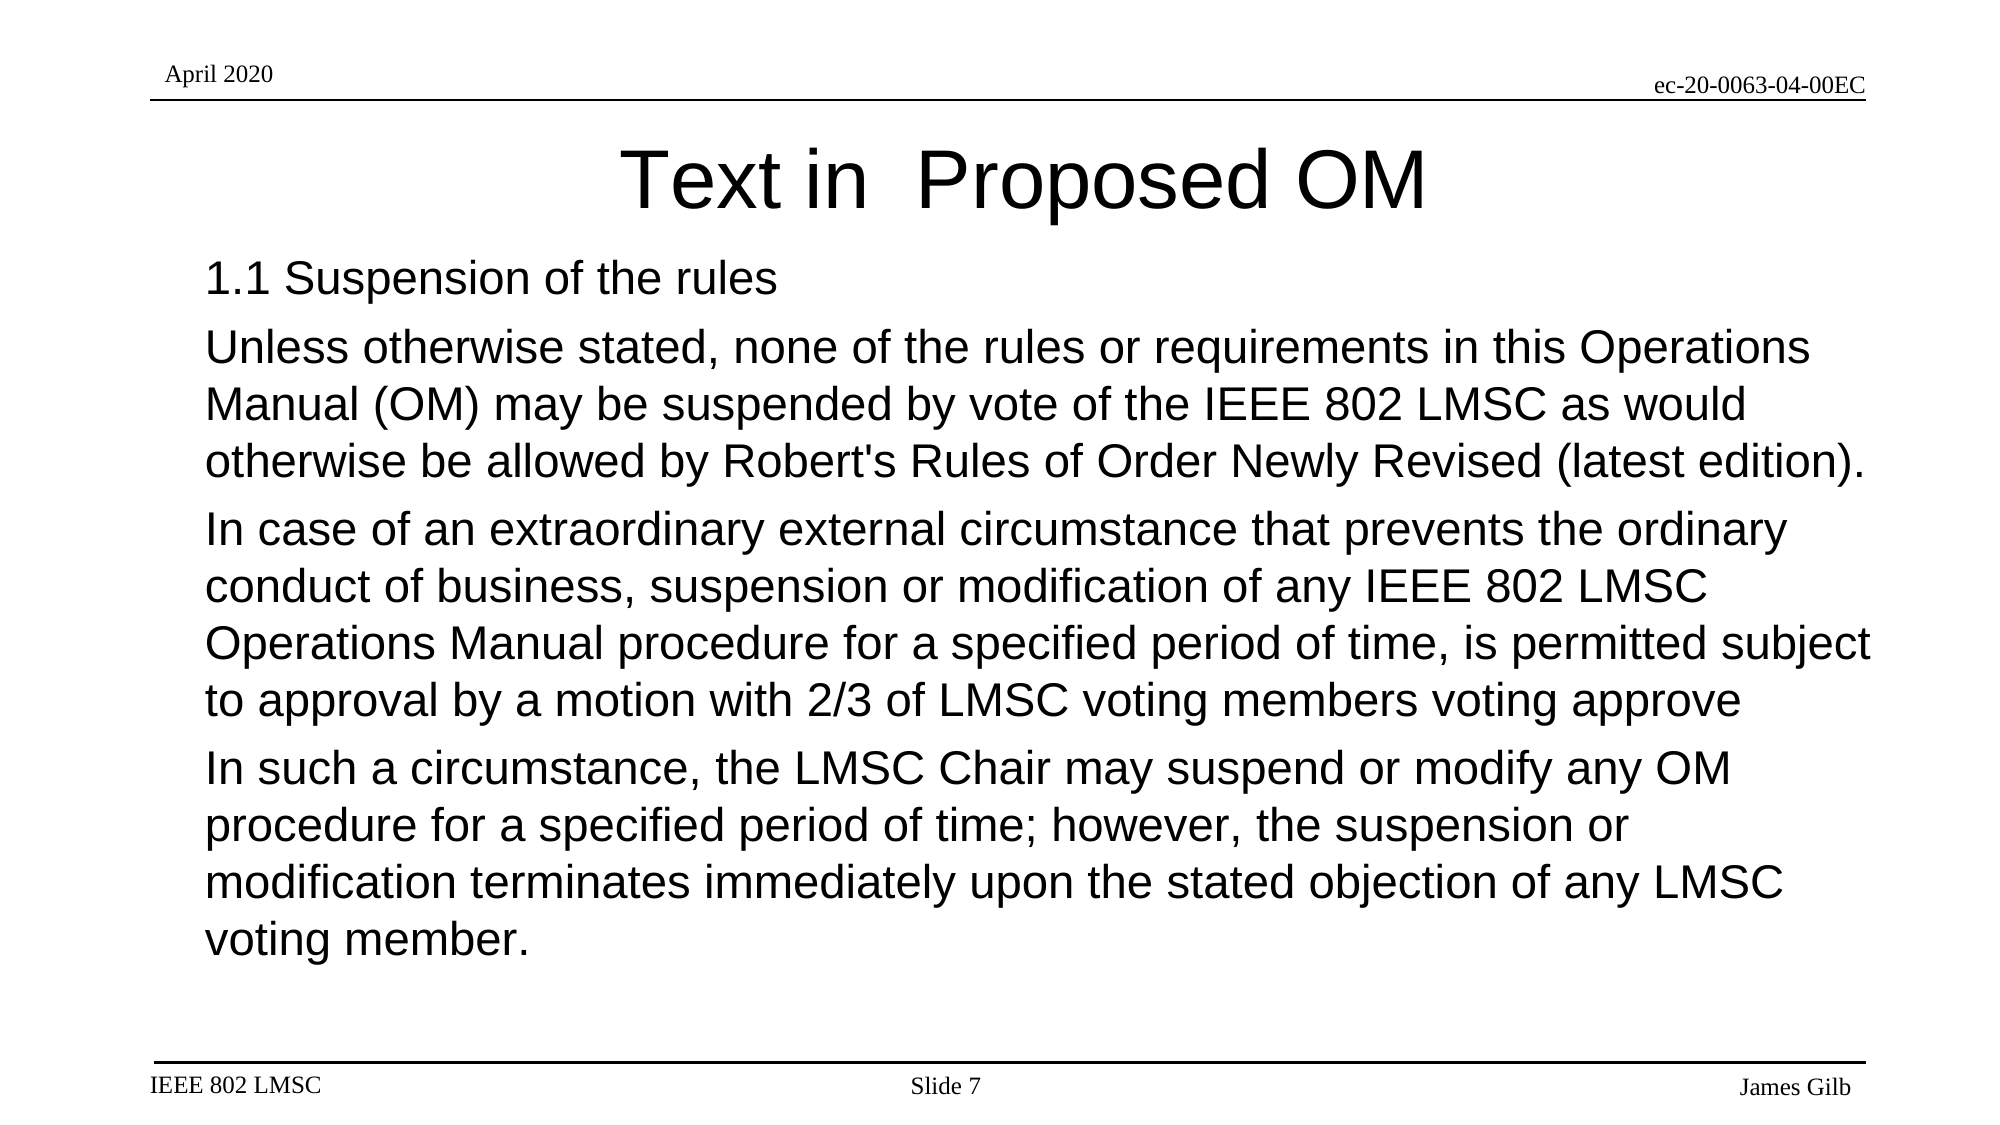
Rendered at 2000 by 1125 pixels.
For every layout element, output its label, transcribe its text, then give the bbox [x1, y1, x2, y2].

title Text in Proposed OM [149, 112, 1900, 238]
list 1.1 Suspension of the rules Unless otherwise stated, none of the rules or requirements in this Operations Manual (OM) may be suspended by vote of the IEEE 802 LMSC as would otherwise be allowed by Robert's Rules of Order Newly Revised (latest edition). In case of an extraordinary external circumstance that prevents the ordinary conduct of business, suspension or modification of any IEEE 802 LMSC Operations Manual procedure for a specified period of time, is permitted subject to approval by a motion with 2/3 of LMSC voting members voting approve In such a circumstance, the LMSC Chair may suspend or modify any OM procedure for a specified period of time; however, the suspension or modification terminates immediately upon the stated objection of any LMSC voting member. [149, 239, 1900, 1051]
